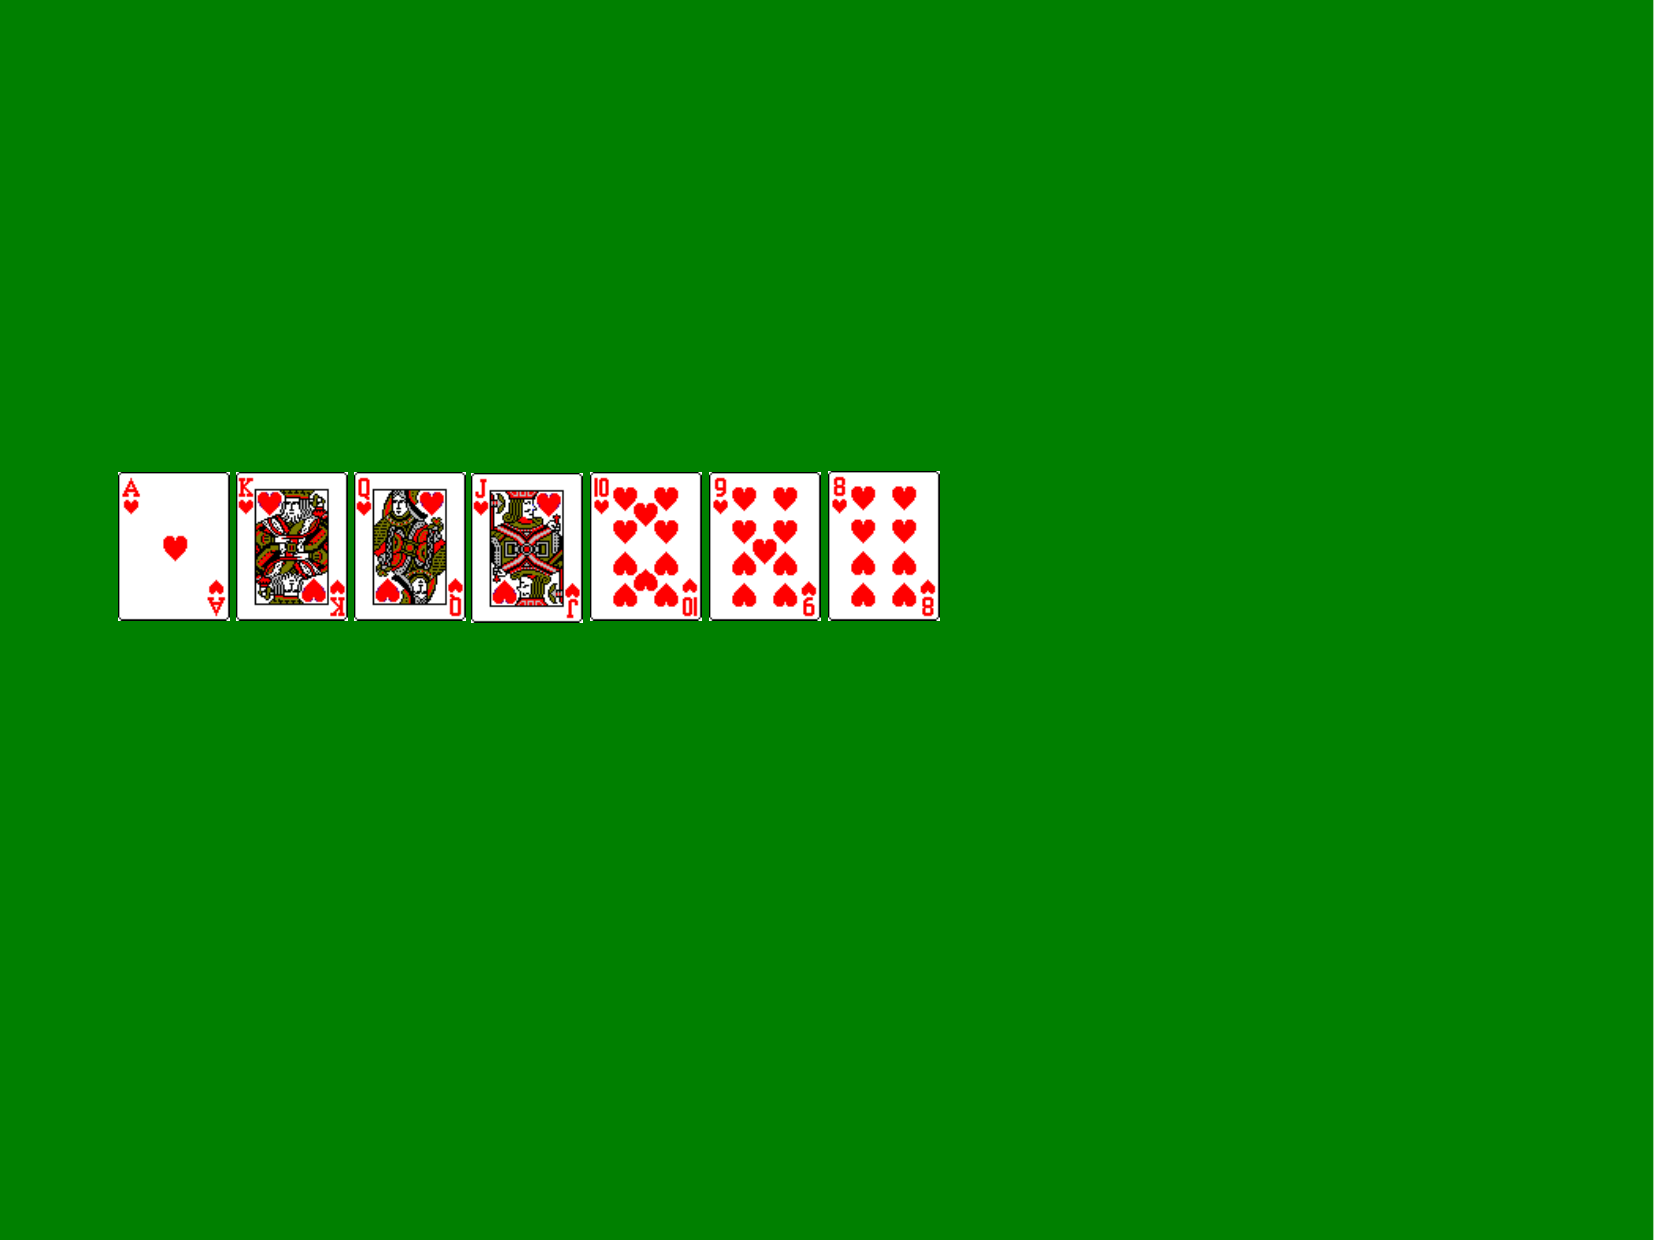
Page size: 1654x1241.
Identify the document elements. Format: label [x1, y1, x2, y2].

picture [590, 472, 702, 621]
picture [471, 473, 583, 623]
picture [118, 472, 230, 621]
picture [236, 472, 348, 621]
picture [354, 472, 466, 621]
picture [828, 471, 940, 621]
picture [709, 472, 821, 621]
